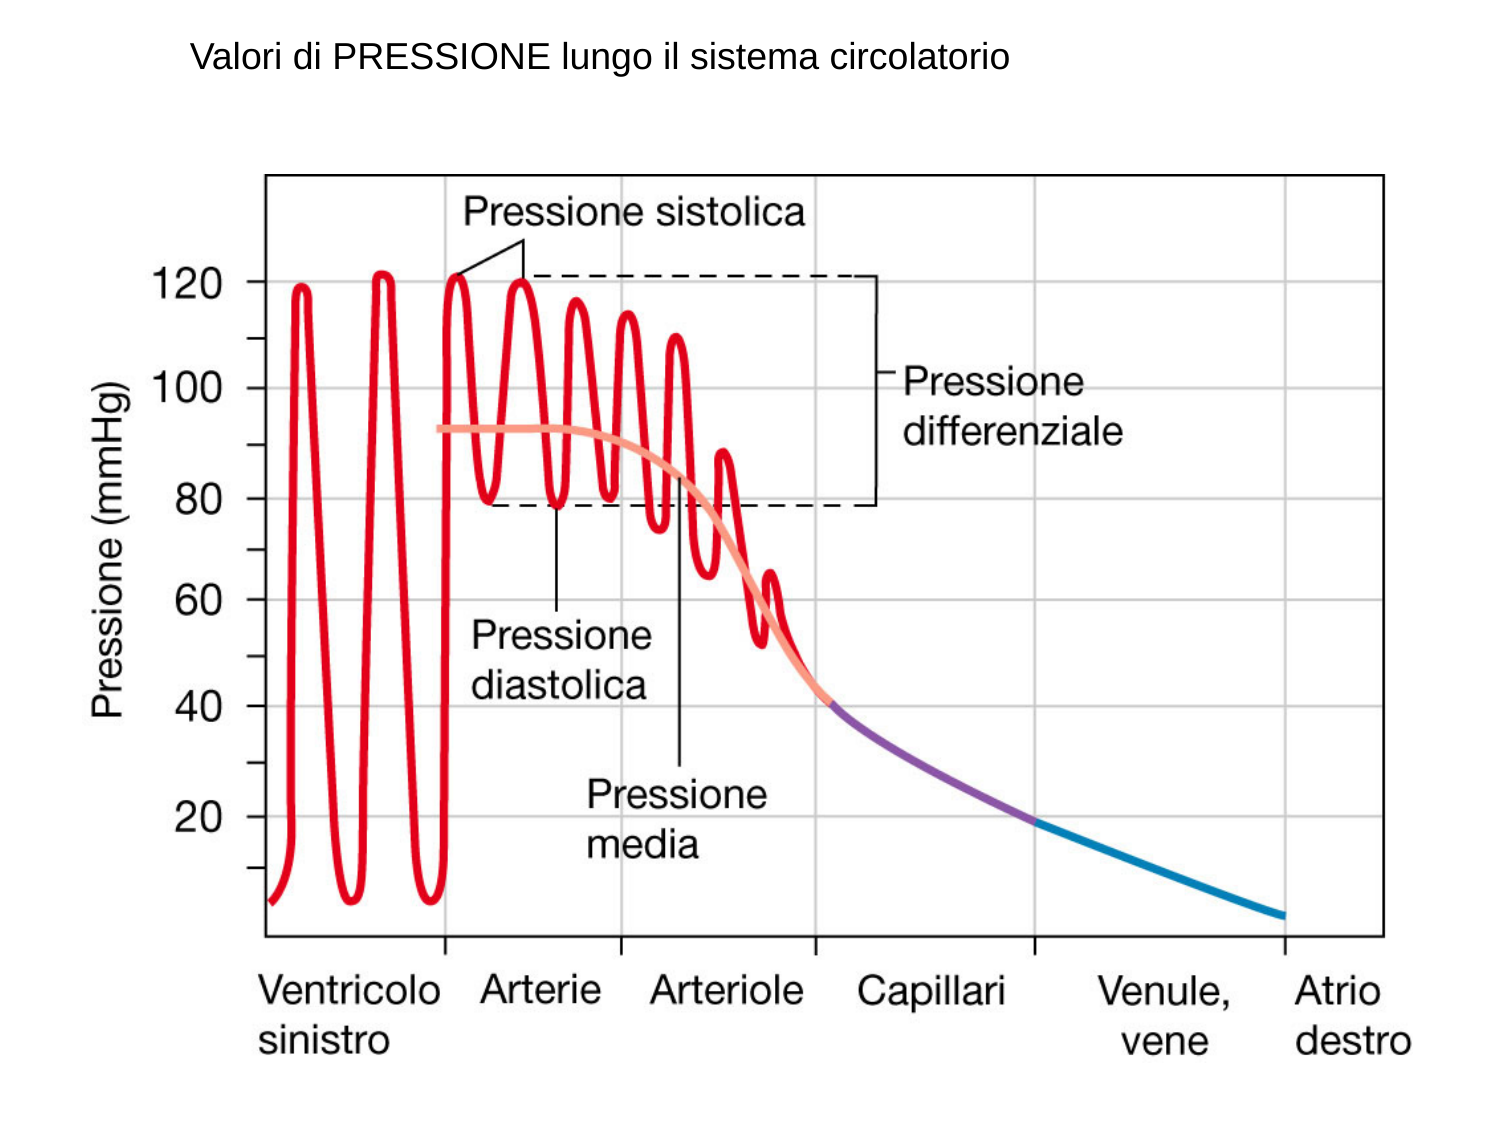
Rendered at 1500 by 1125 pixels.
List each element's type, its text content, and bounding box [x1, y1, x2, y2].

picture [82, 174, 1413, 1063]
text_box Valori di PRESSIONE lungo il sistema circolatorio [174, 24, 1350, 85]
